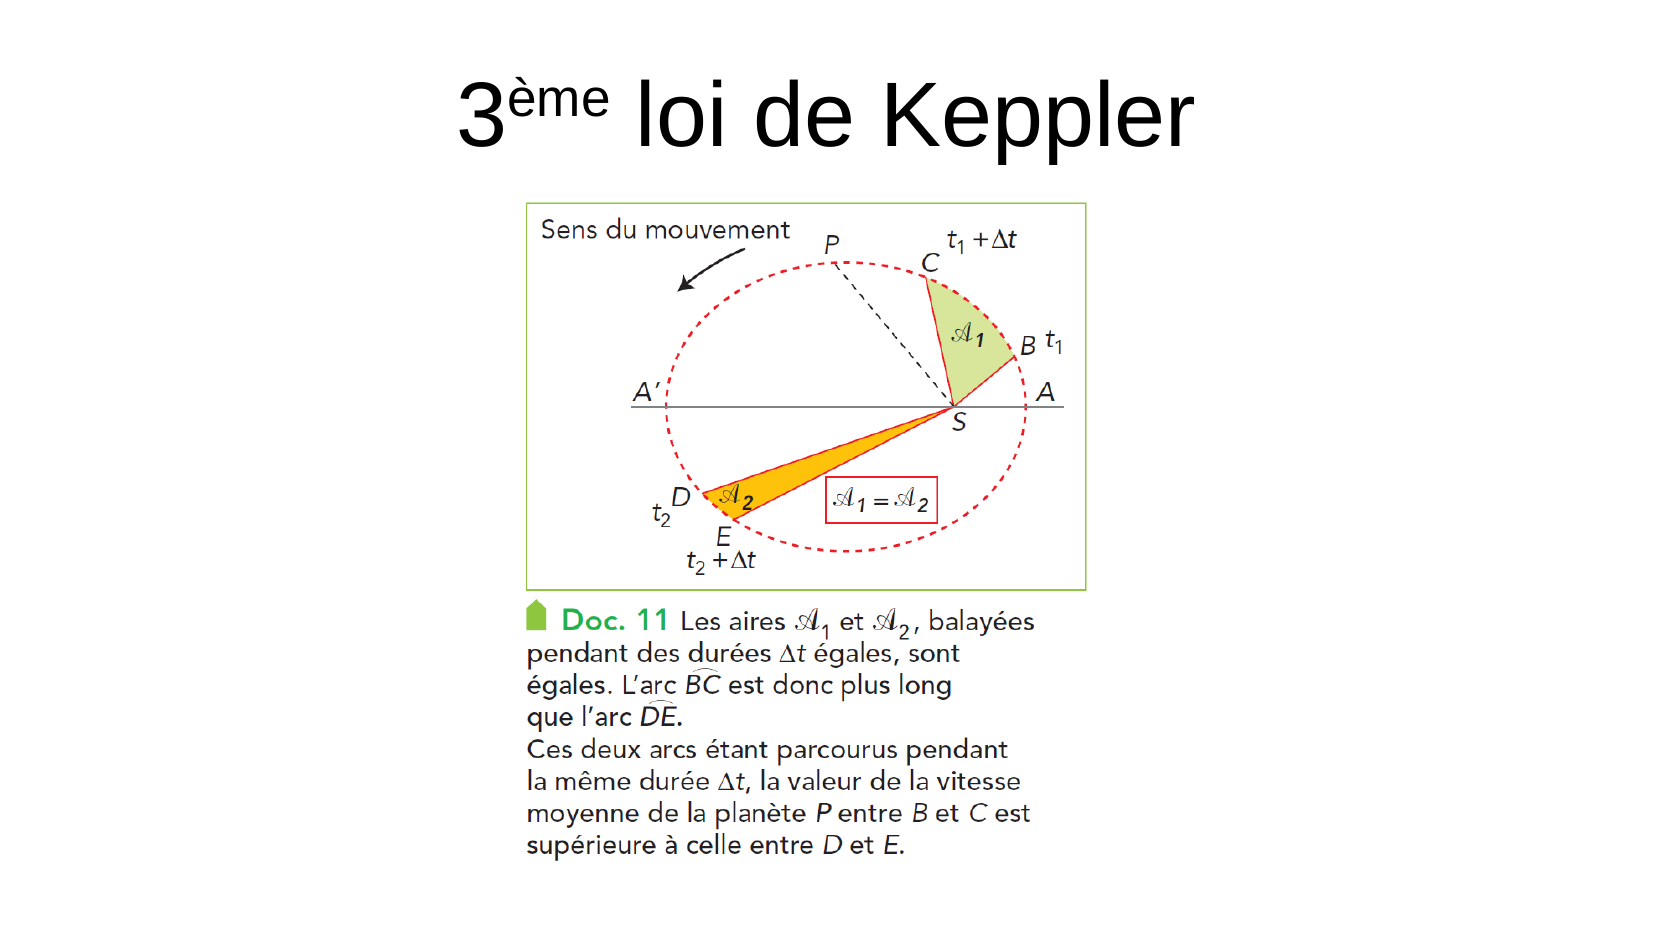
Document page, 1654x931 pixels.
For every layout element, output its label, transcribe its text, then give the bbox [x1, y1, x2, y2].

title 3ème loi de Keppler [82, 37, 1571, 193]
picture [501, 192, 1123, 866]
